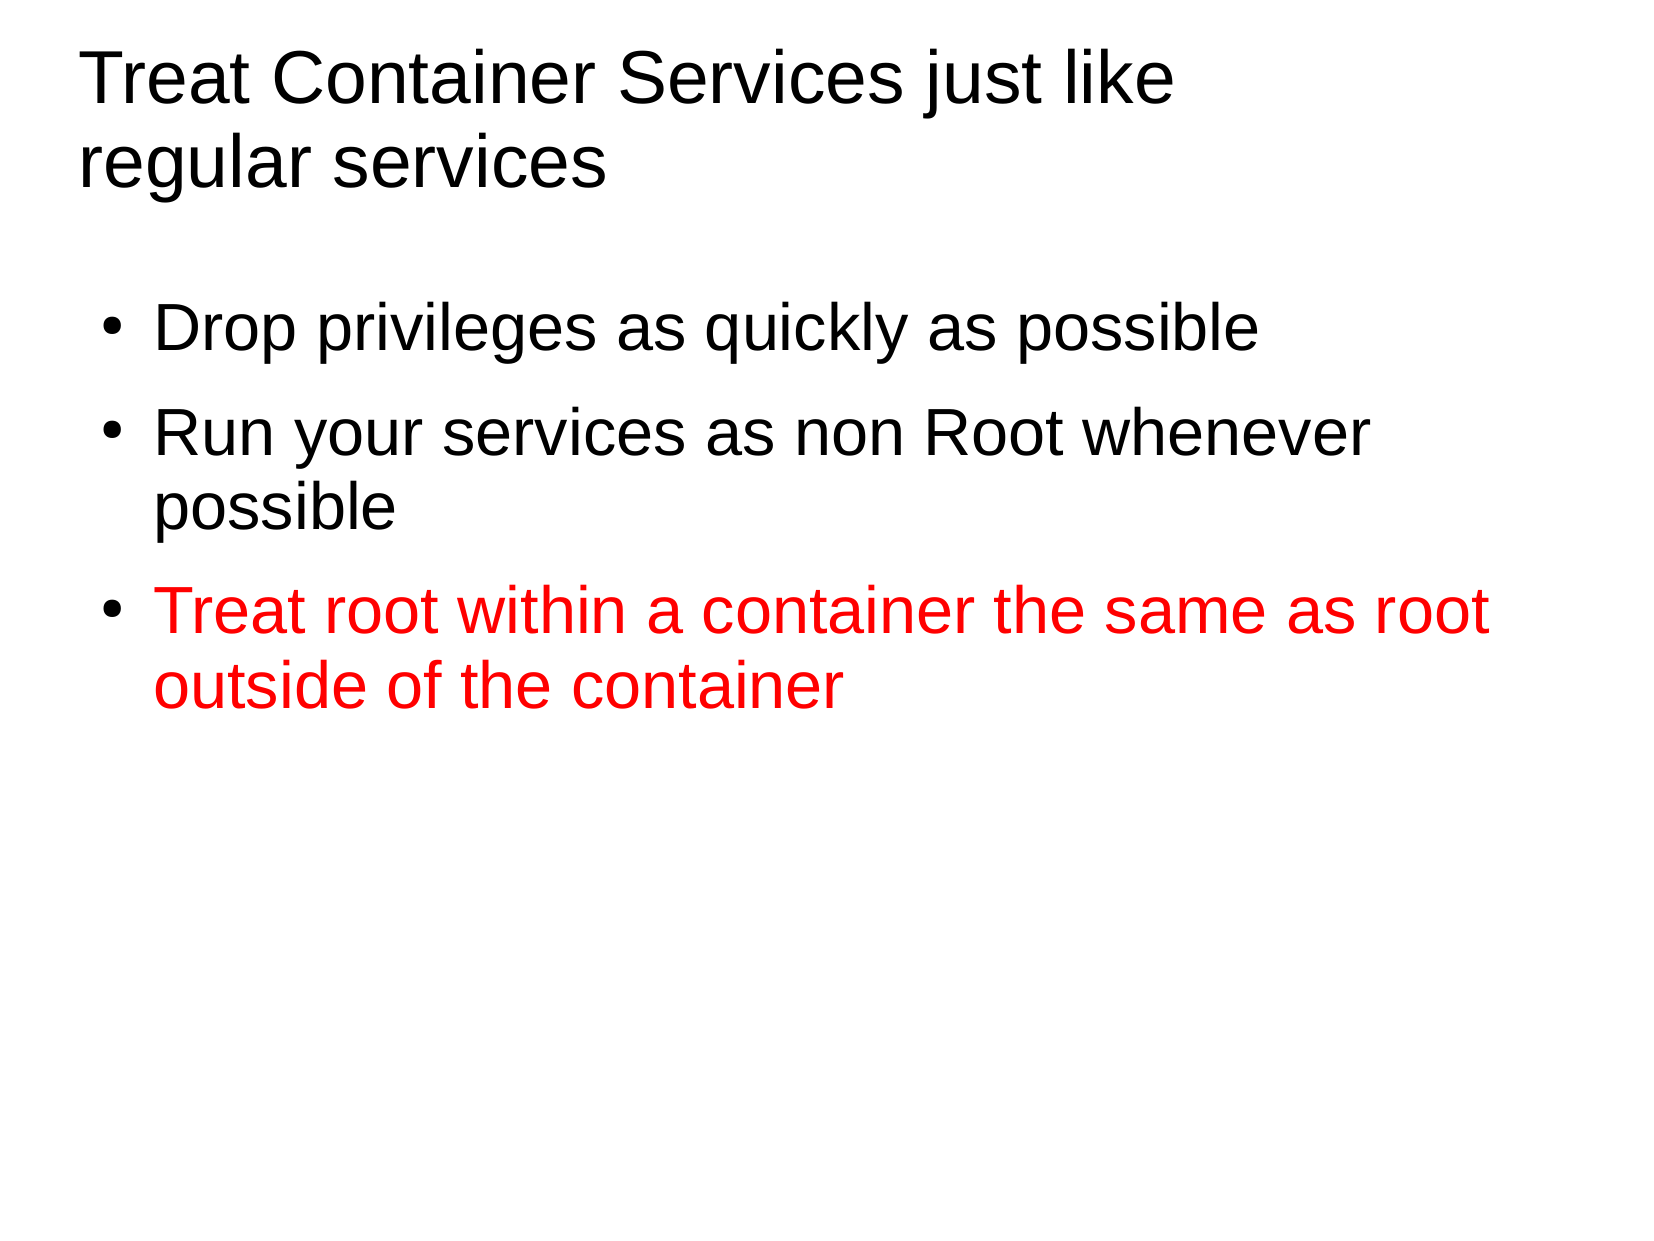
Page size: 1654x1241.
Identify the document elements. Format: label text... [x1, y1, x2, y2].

text_box Treat Container Services just like regular services [63, 28, 1597, 436]
list Drop privileges as quickly as possible Run your services as non Root whenever possible Treat root within a container the same as root outside of the container [82, 436, 1571, 1010]
